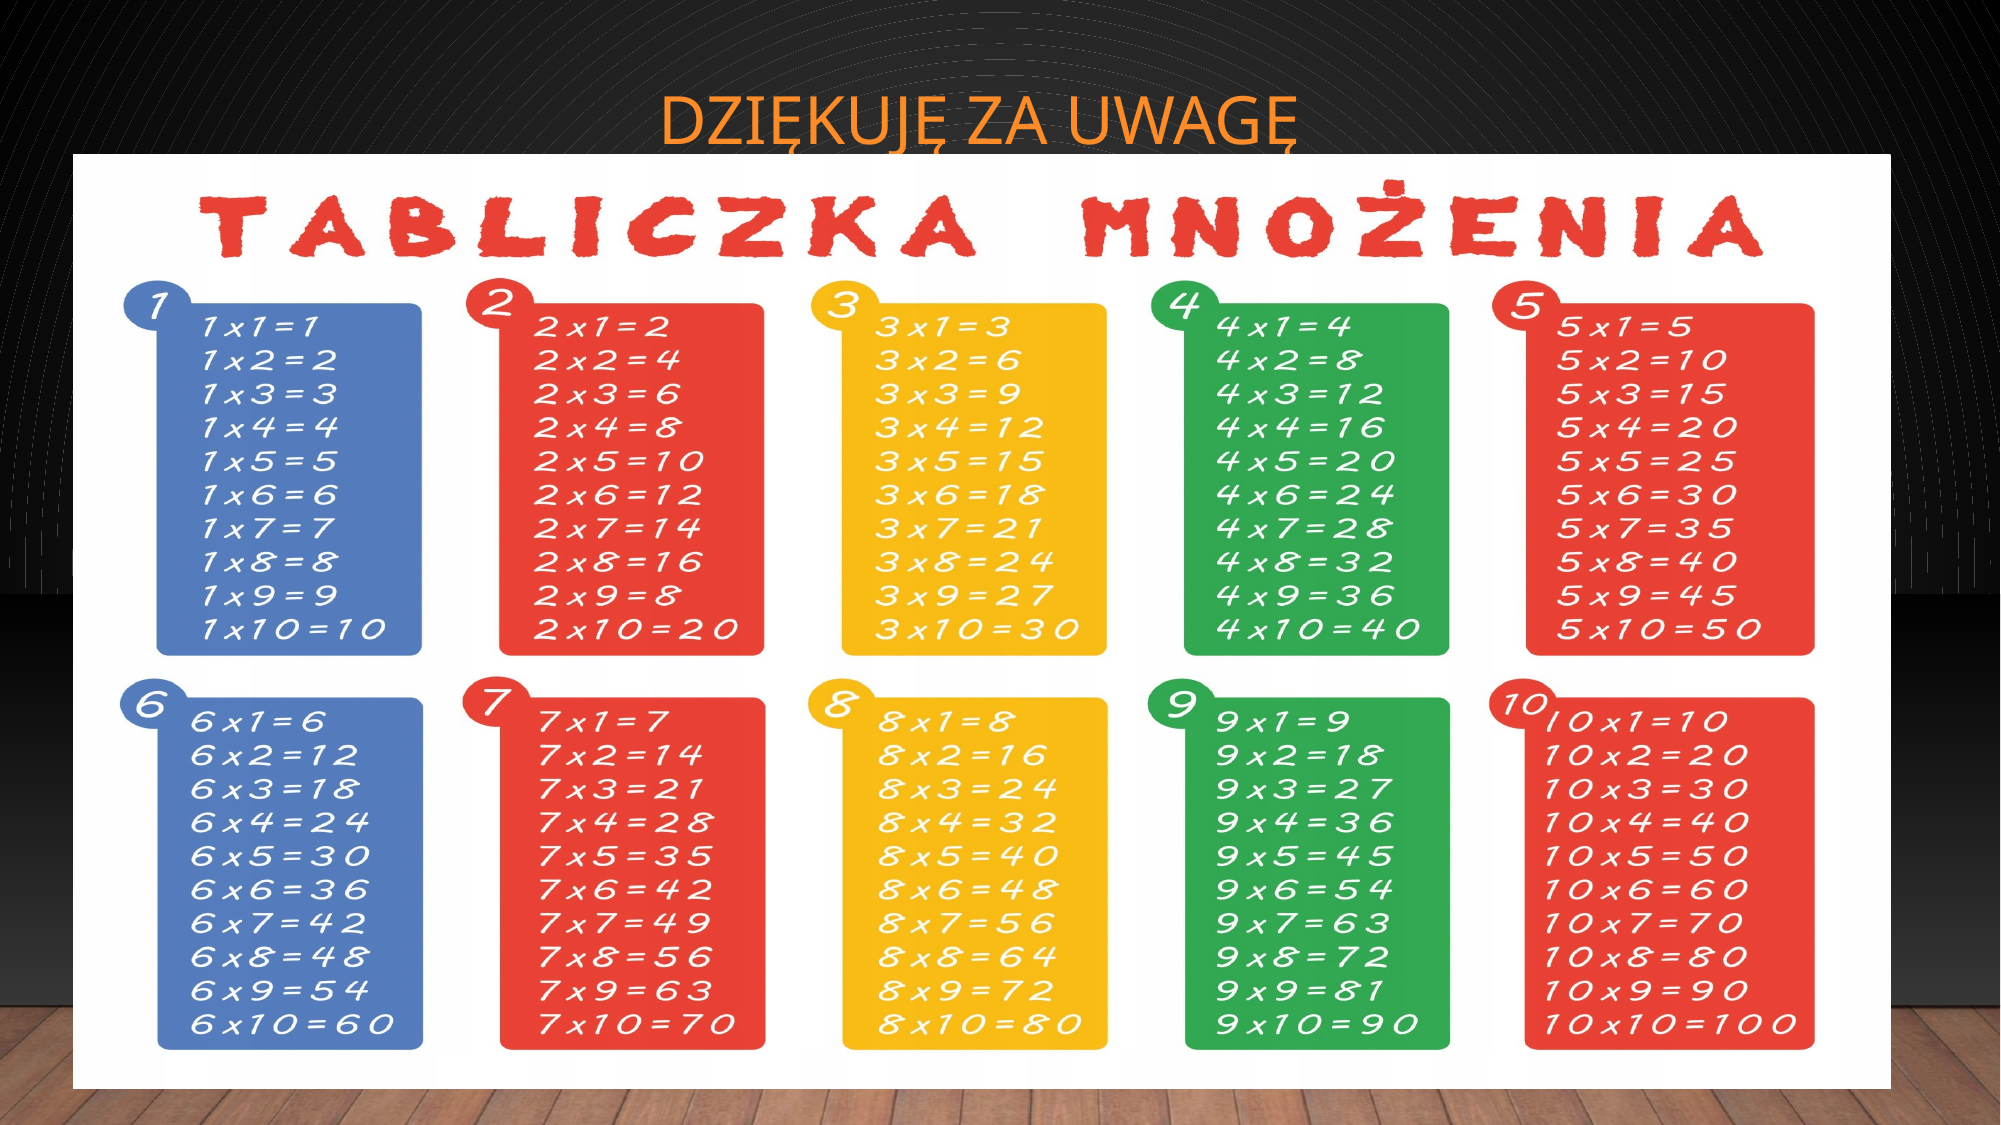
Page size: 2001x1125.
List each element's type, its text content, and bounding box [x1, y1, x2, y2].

title Dziękuję za uwagę [217, 36, 1742, 154]
picture [73, 154, 1891, 1089]
